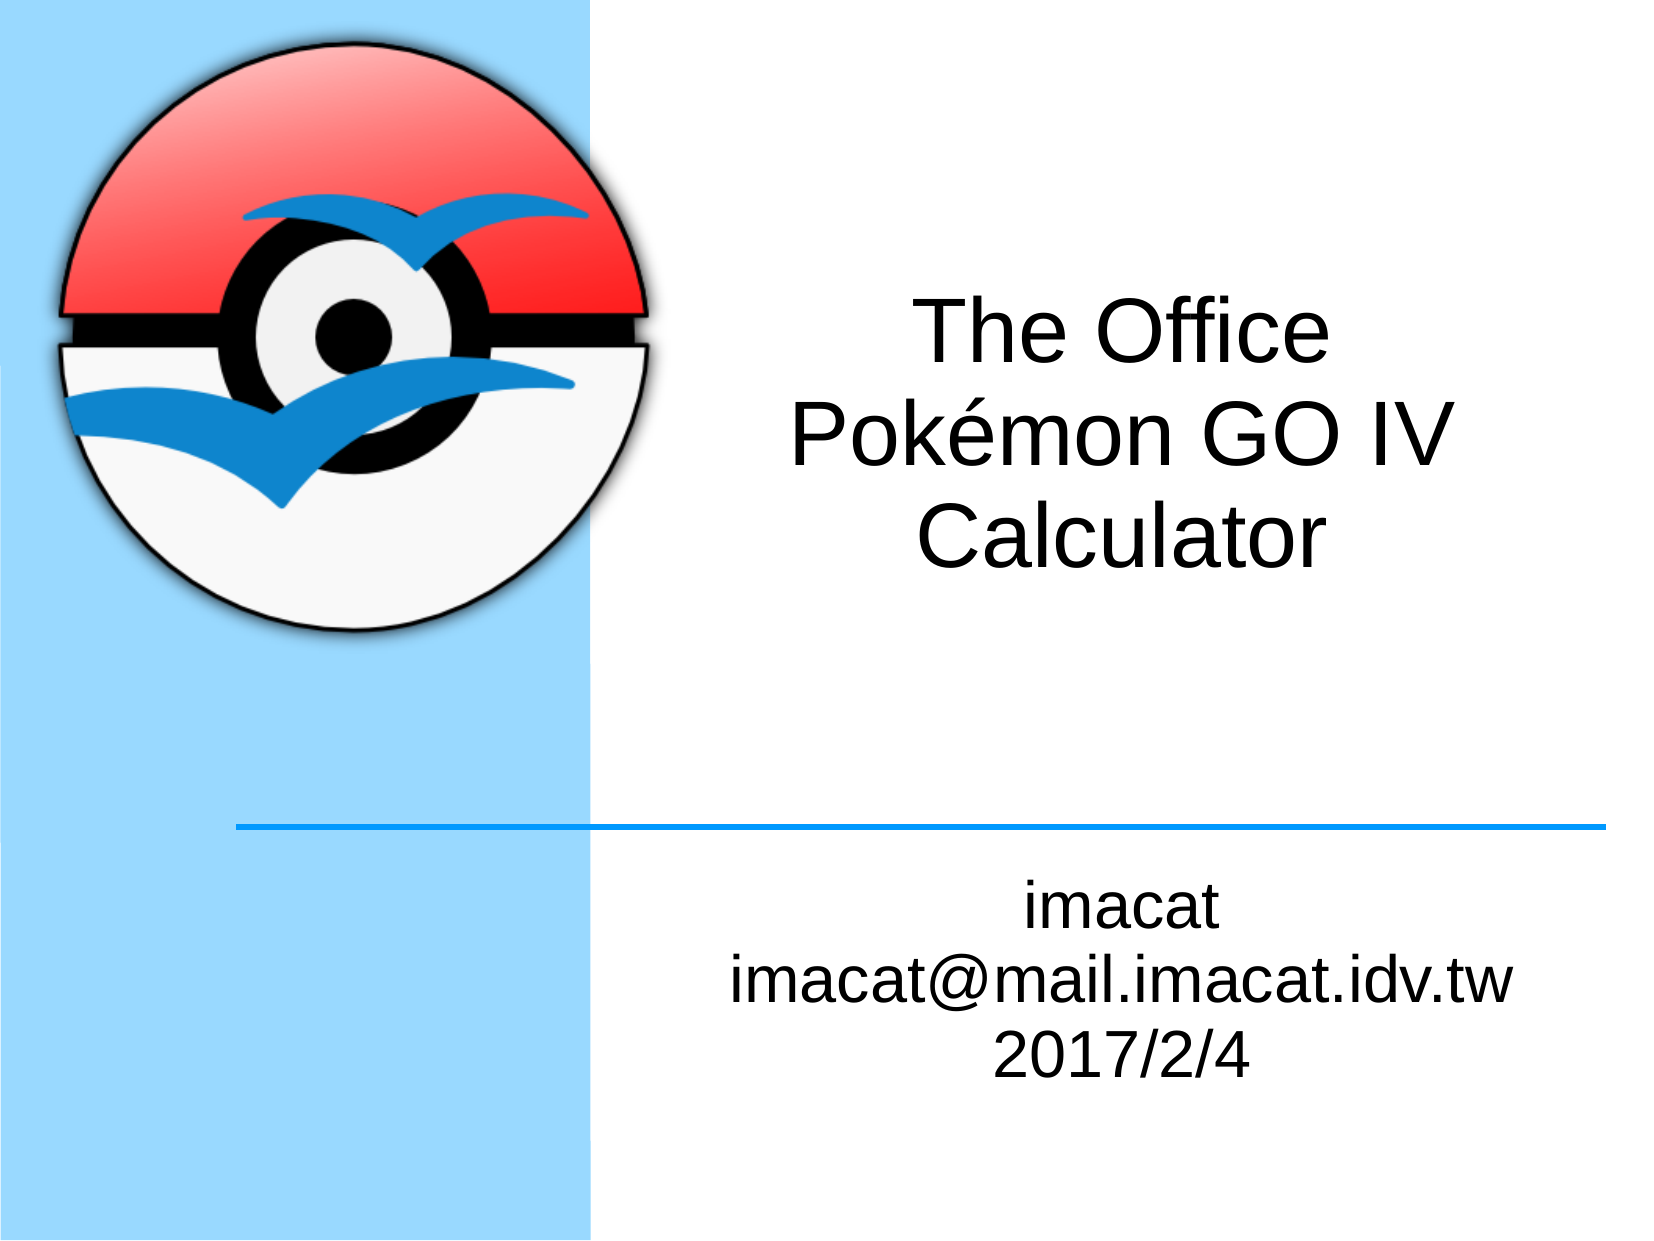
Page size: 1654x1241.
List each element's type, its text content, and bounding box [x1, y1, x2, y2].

title The Office Pokémon GO IV Calculator [673, 49, 1571, 818]
picture [37, 21, 671, 654]
subtitle imacat imacat@mail.imacat.idv.tw 2017/2/4 [673, 850, 1571, 1109]
